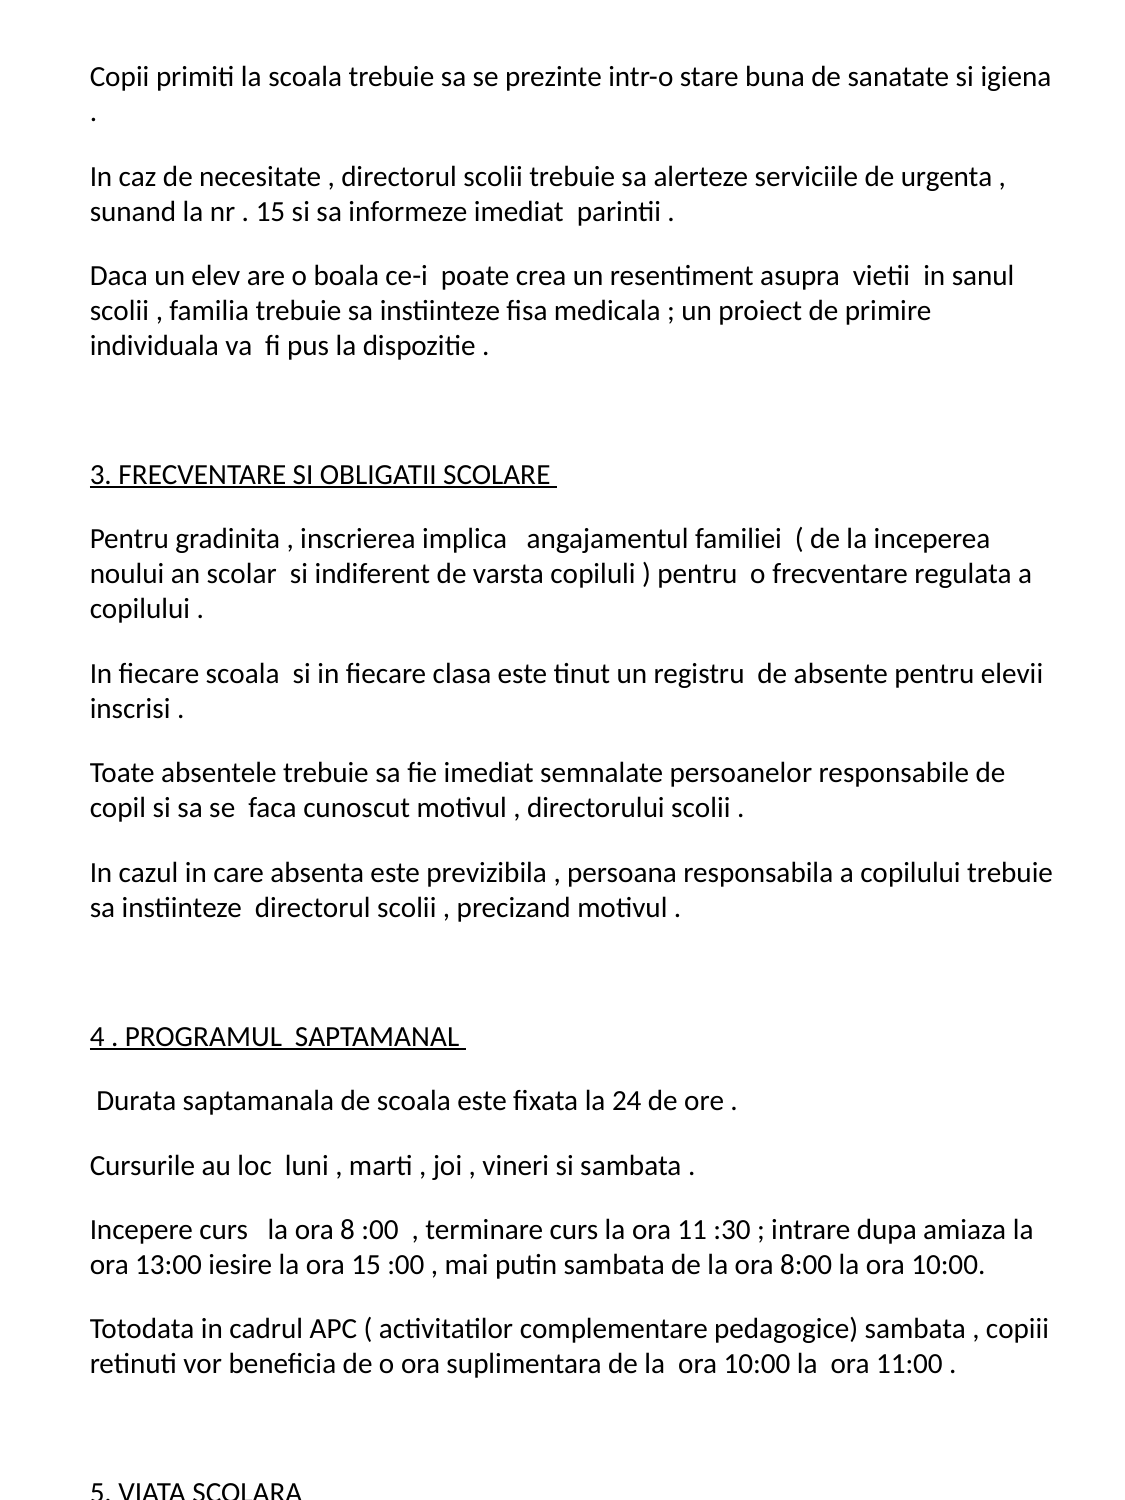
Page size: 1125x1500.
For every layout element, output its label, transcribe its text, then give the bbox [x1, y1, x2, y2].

list Copii primiti la scoala trebuie sa se prezinte intr-o stare buna de sanatate si igiena . In caz de necesitate , directorul scolii trebuie sa alerteze serviciile de urgenta , sunand la nr . 15 si sa informeze imediat parintii . Daca un elev are o boala ce-i poate crea un resentiment asupra vietii in sanul scolii , familia trebuie sa instiinteze fisa medicala ; un proiect de primire individuala va fi pus la dispozitie . 3. FRECVENTARE SI OBLIGATII SCOLARE Pentru gradinita , inscrierea implica angajamentul familiei ( de la inceperea noului an scolar si indiferent de varsta copiluli ) pentru o frecventare regulata a copilului . In fiecare scoala si in fiecare clasa este tinut un registru de absente pentru elevii inscrisi . Toate absentele trebuie sa fie imediat semnalate persoanelor responsabile de copil si sa se faca cunoscut motivul , directorului scolii . In cazul in care absenta este previzibila , persoana responsabila a copilului trebuie sa instiinteze directorul scolii , precizand motivul . 4 . PROGRAMUL SAPTAMANAL Durata saptamanala de scoala este fixata la 24 de ore . Cursurile au loc luni , marti , joi , vineri si sambata . Incepere curs la ora 8 :00 , terminare curs la ora 11 :30 ; intrare dupa amiaza la ora 13:00 iesire la ora 15 :00 , mai putin sambata de la ora 8:00 la ora 10:00. Totodata in cadrul APC ( activitatilor complementare pedagogice) sambata , copiii retinuti vor beneficia de o ora suplimentara de la ora 10:00 la ora 11:00 . 5. VIATA SCOLARA Gradinita are ca misiune de a ajuta fiecare elev sa creasca , sa castige independenta , atitudini si competente care sa-i permita sa construiasca invatamintele fundamentale . [75, 50, 1069, 1450]
